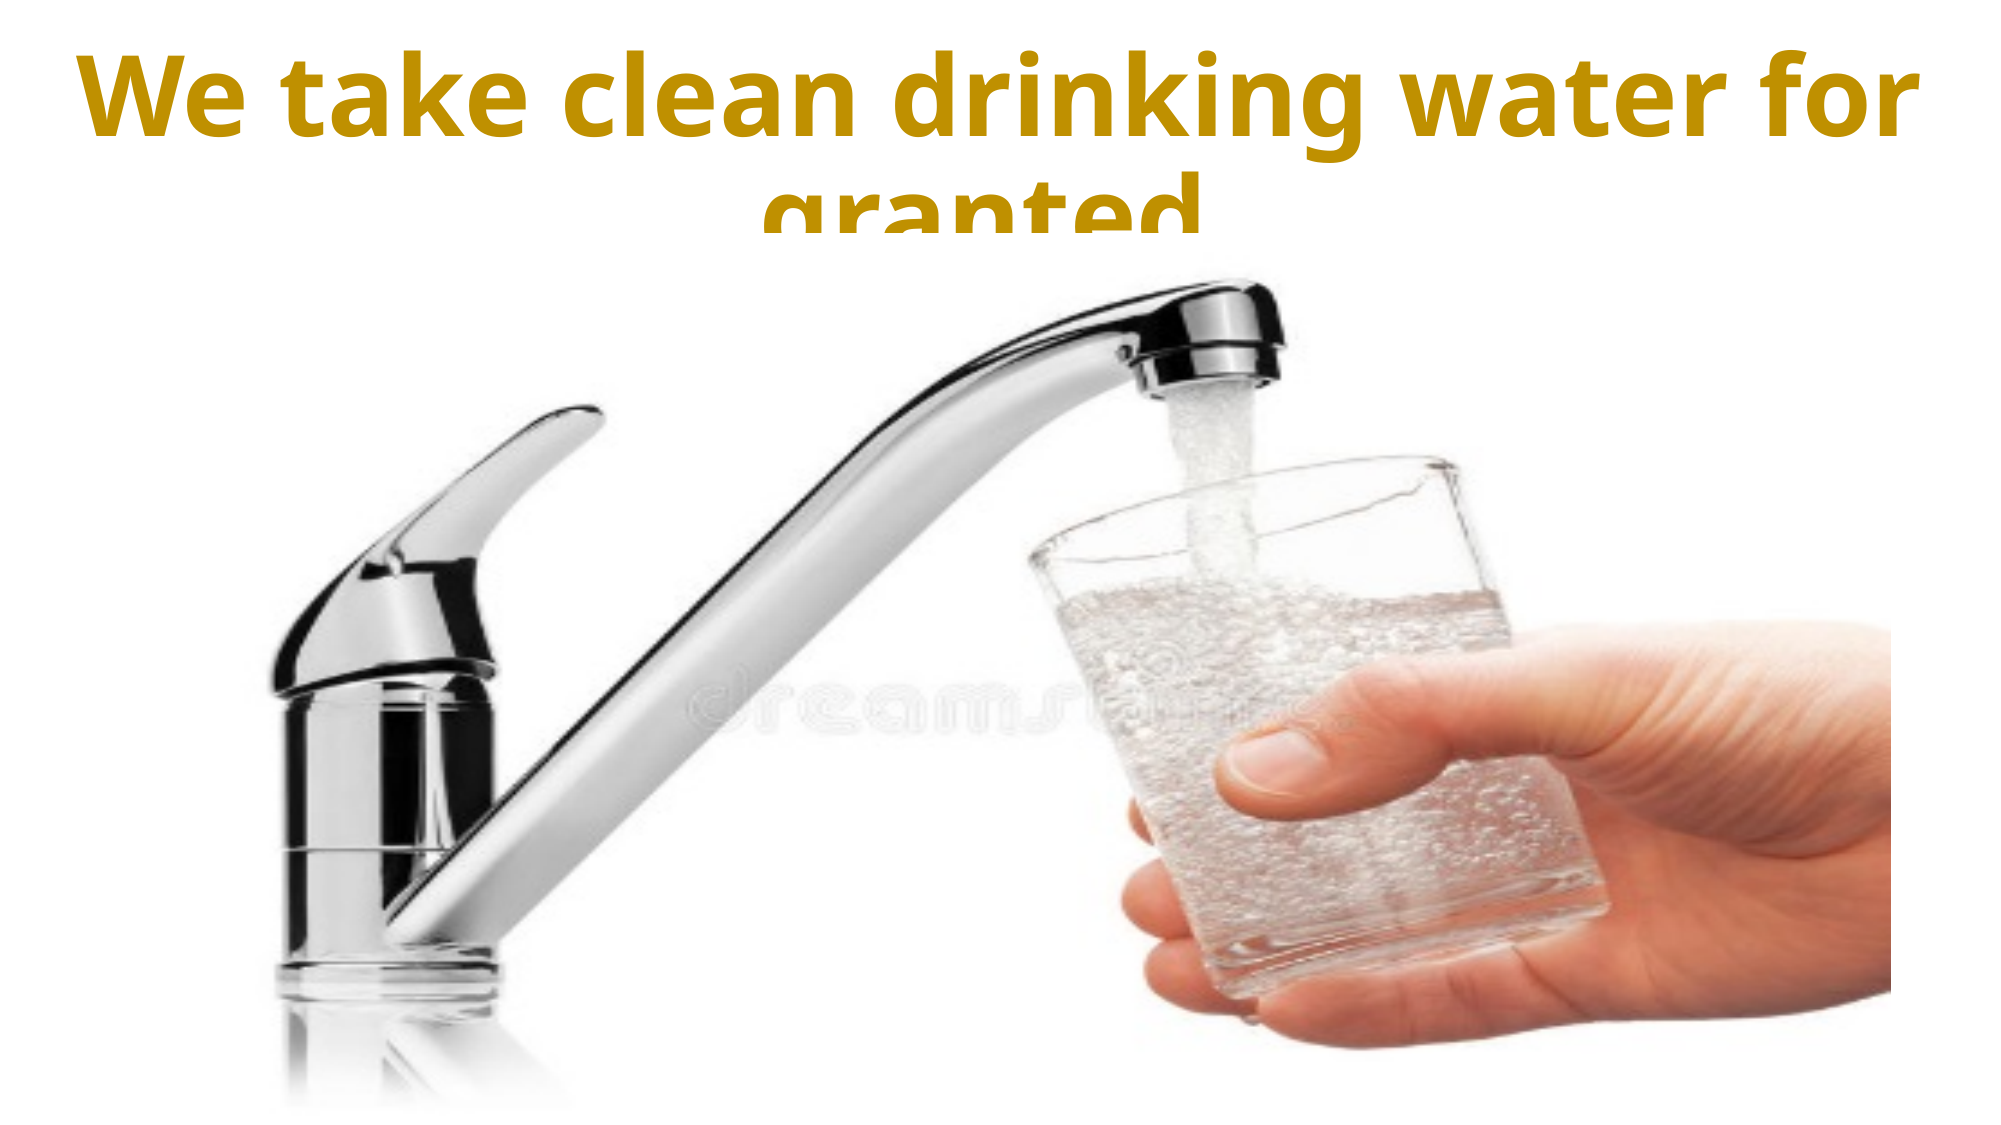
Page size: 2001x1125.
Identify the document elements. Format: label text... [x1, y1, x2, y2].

title We take clean drinking water for granted. [0, 10, 2000, 311]
picture [157, 233, 1891, 1125]
